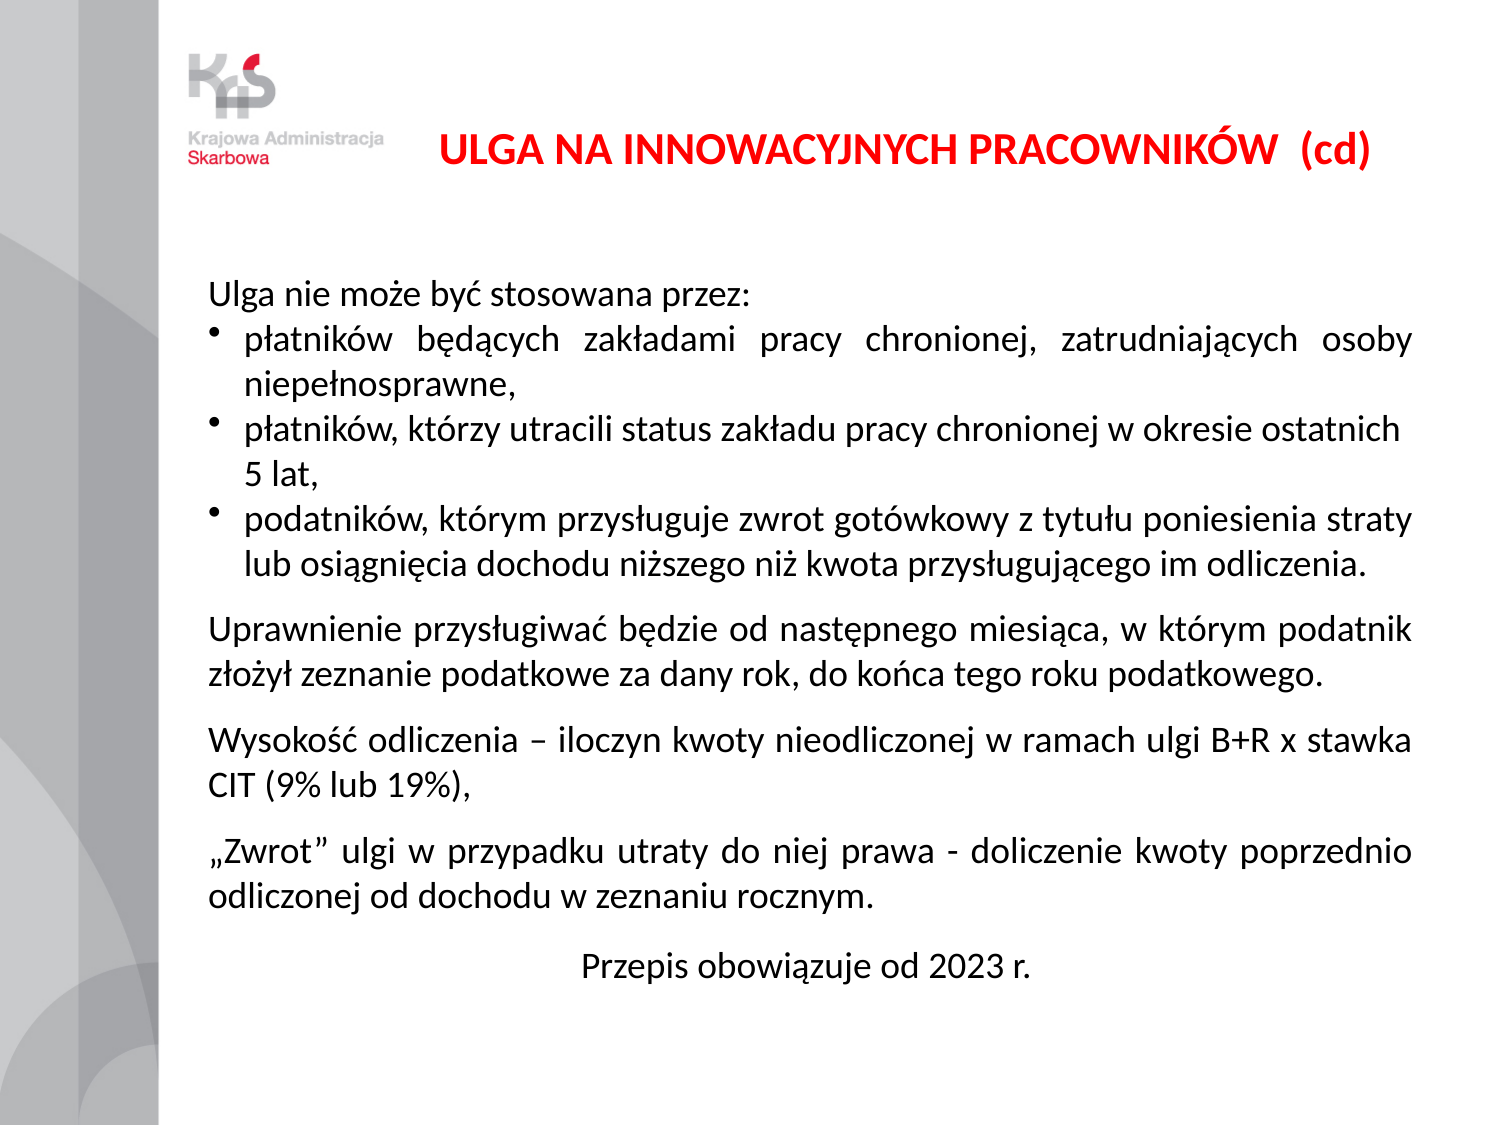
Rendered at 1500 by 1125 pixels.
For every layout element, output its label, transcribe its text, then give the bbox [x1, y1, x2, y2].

title ULGA NA INNOWACYJNYCH PRACOWNIKÓW (cd) [423, 88, 1388, 205]
picture [0, 0, 1500, 1125]
text_box Ulga nie może być stosowana przez: płatników będących zakładami pracy chronionej, zatrudniających osoby niepełnosprawne, płatników, którzy utracili status zakładu pracy chronionej w okresie ostatnich 5 lat, podatników, którym przysługuje zwrot gotówkowy z tytułu poniesienia straty lub osiągnięcia dochodu niższego niż kwota przysługującego im odliczenia. Uprawnienie przysługiwać będzie od następnego miesiąca, w którym podatnik złożył zeznanie podatkowe za dany rok, do końca tego roku podatkowego. Wysokość odliczenia – iloczyn kwoty nieodliczonej w ramach ulgi B+R x stawka CIT (9% lub 19%), „Zwrot” ulgi w przypadku utraty do niej prawa - doliczenie kwoty poprzednio odliczonej od dochodu w zeznaniu rocznym. Przepis obowiązuje od 2023 r. [193, 261, 1429, 994]
